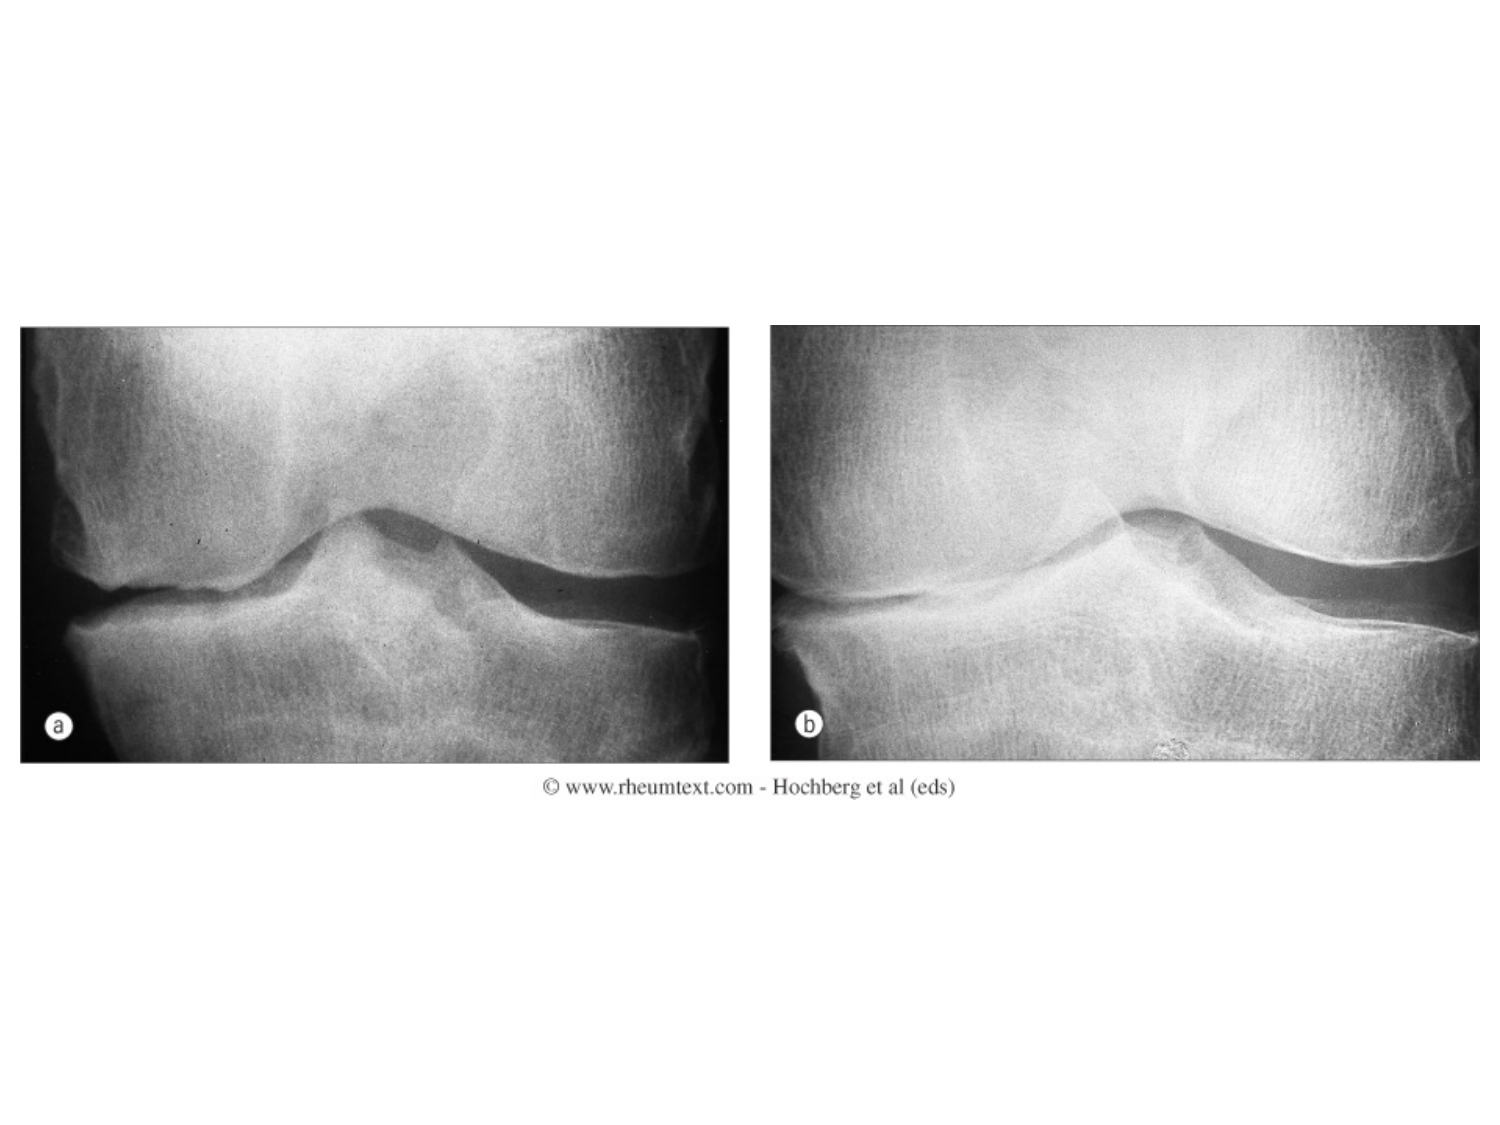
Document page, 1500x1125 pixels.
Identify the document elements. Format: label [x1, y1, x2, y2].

picture [20, 325, 1480, 800]
